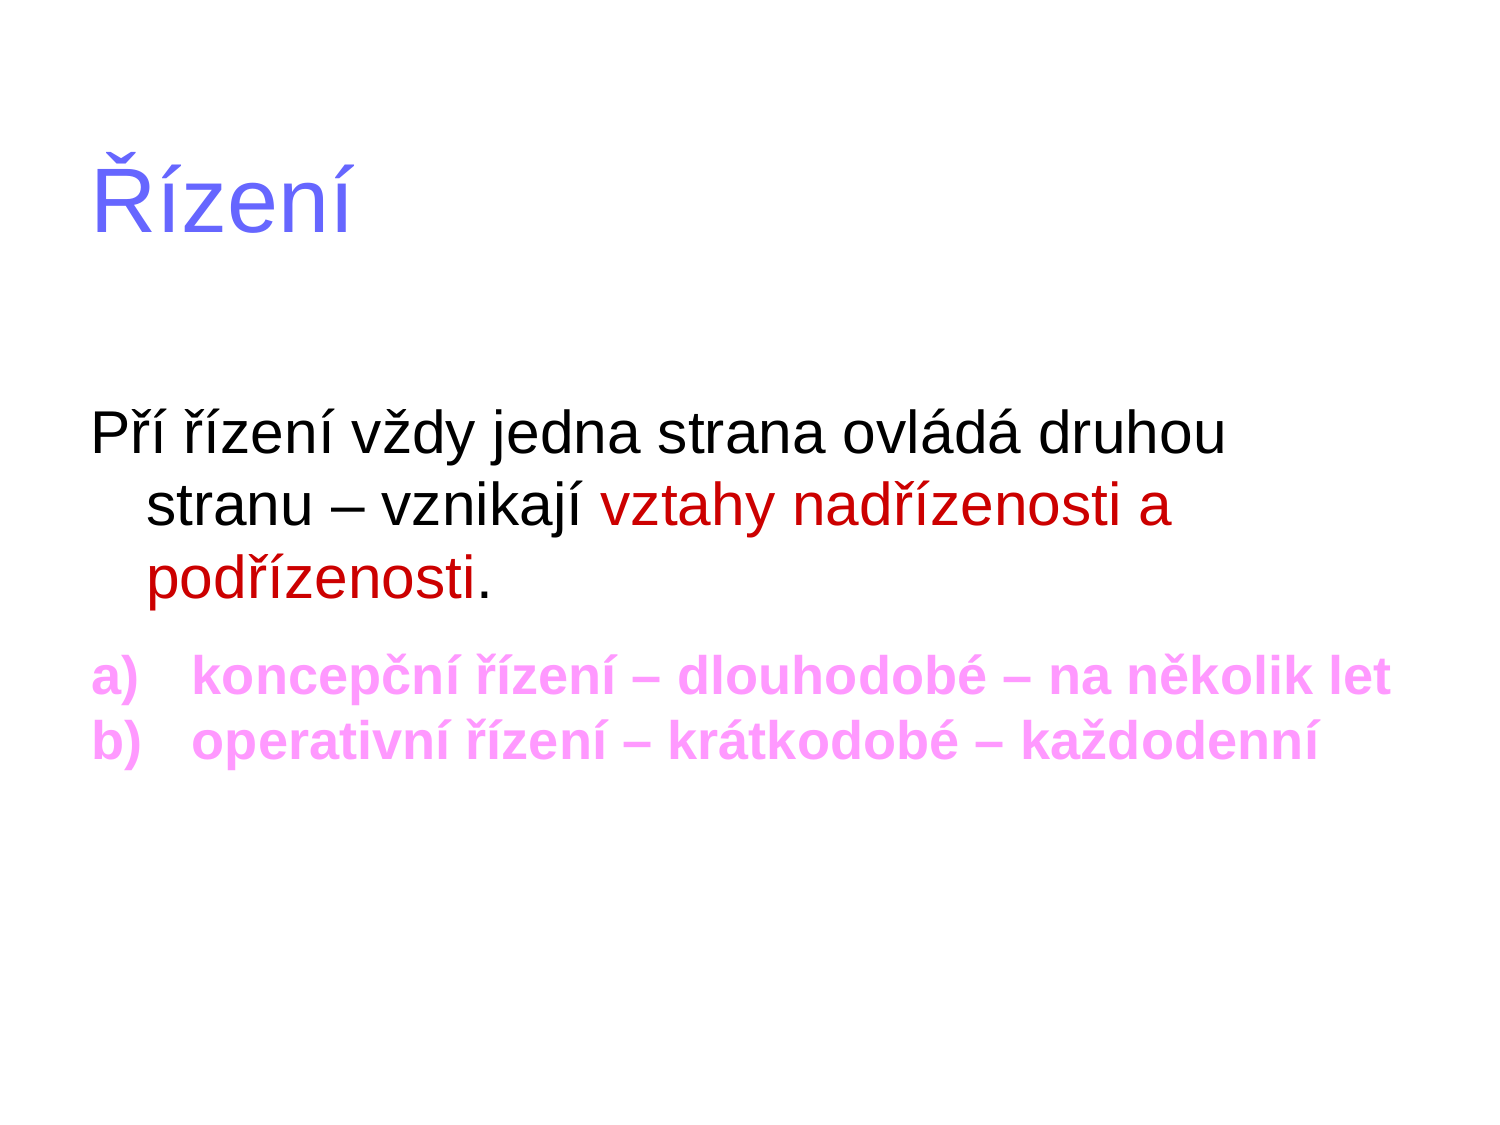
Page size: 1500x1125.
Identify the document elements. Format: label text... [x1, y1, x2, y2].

list Pří řízení vždy jedna strana ovládá druhou stranu – vznikají vztahy nadřízenosti a podřízenosti. [75, 385, 1426, 618]
text_box koncepční řízení – dlouhodobé – na několik let operativní řízení – krátkodobé – každodenní [76, 645, 1427, 811]
title Řízení [75, 101, 1426, 290]
